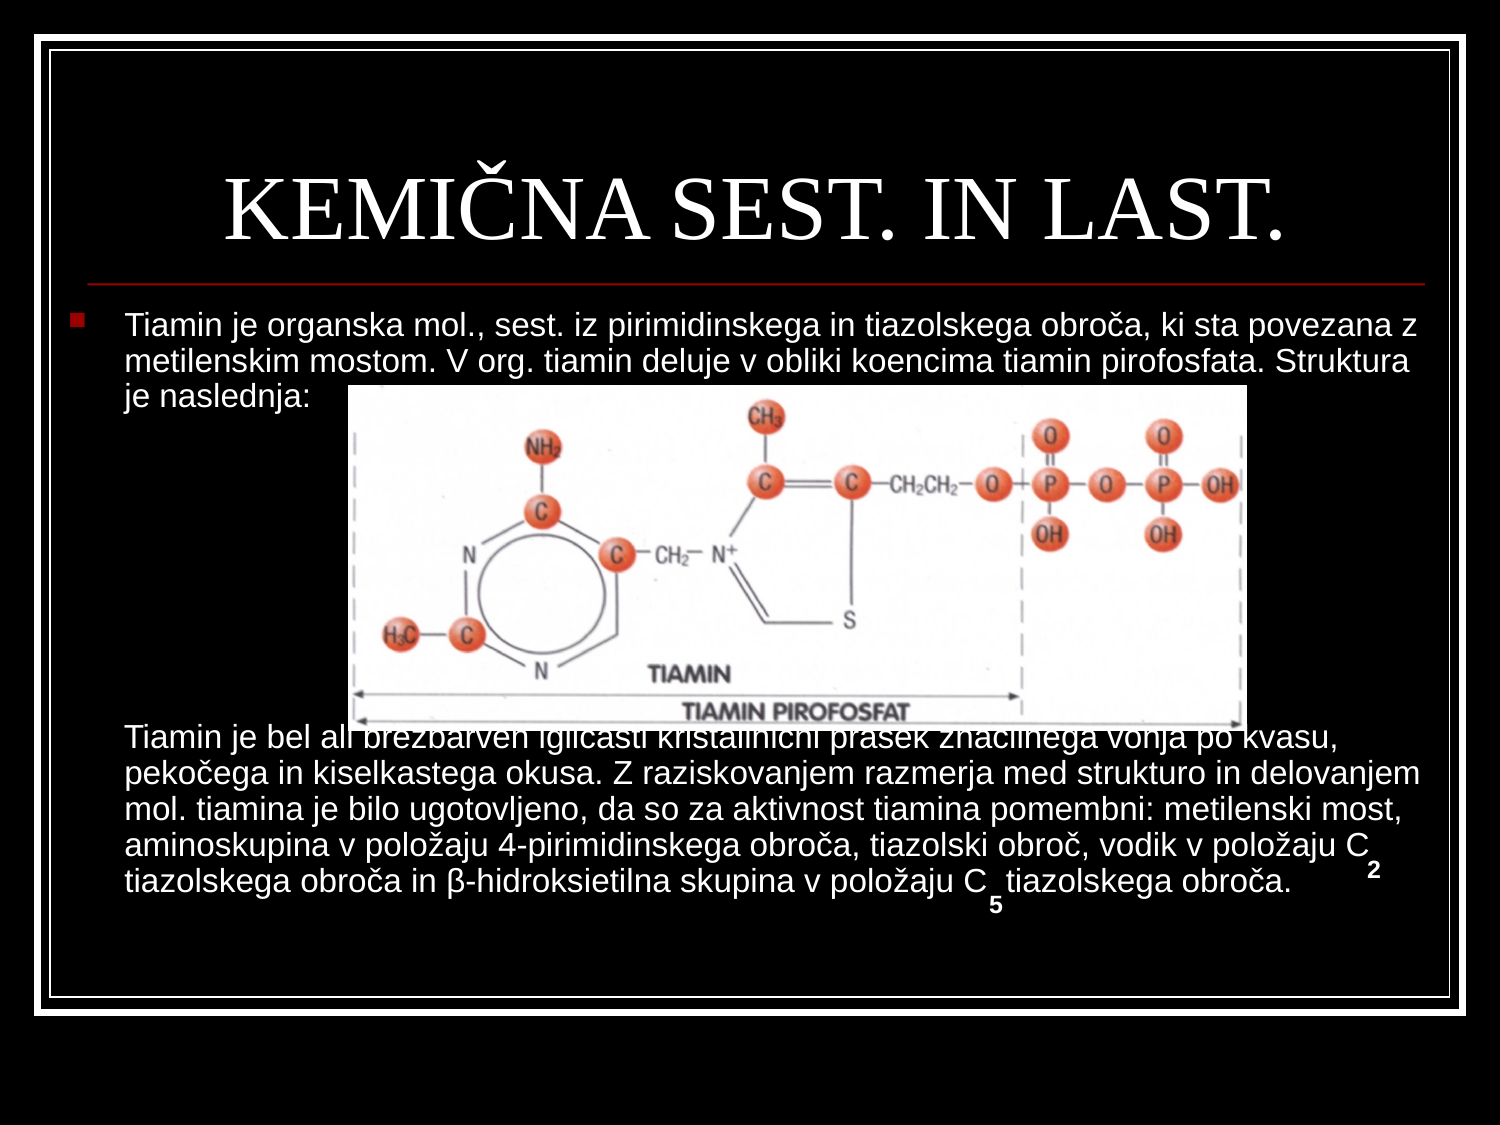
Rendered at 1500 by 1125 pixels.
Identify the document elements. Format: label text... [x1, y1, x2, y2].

list Tiamin je organska mol., sest. iz pirimidinskega in tiazolskega obroča, ki sta povezana z metilenskim mostom. V org. tiamin deluje v obliki koencima tiamin pirofosfata. Struktura je naslednja: Tiamin je bel ali brezbarven igličasti kristalinični prašek značilnega vonja po kvasu, pekočega in kiselkastega okusa. Z raziskovanjem razmerja med strukturo in delovanjem mol. tiamina je bilo ugotovljeno, da so za aktivnost tiamina pomembni: metilenski most, aminoskupina v položaju 4-pirimidinskega obroča, tiazolski obroč, vodik v položaju C tiazolskega obroča in β-hidroksietilna skupina v položaju C tiazolskega obroča. [53, 299, 1447, 963]
text_box 2 [1352, 846, 1388, 891]
picture [348, 385, 1247, 731]
text_box 5 [974, 881, 1010, 927]
title KEMIČNA SEST. IN LAST. [87, 77, 1425, 266]
